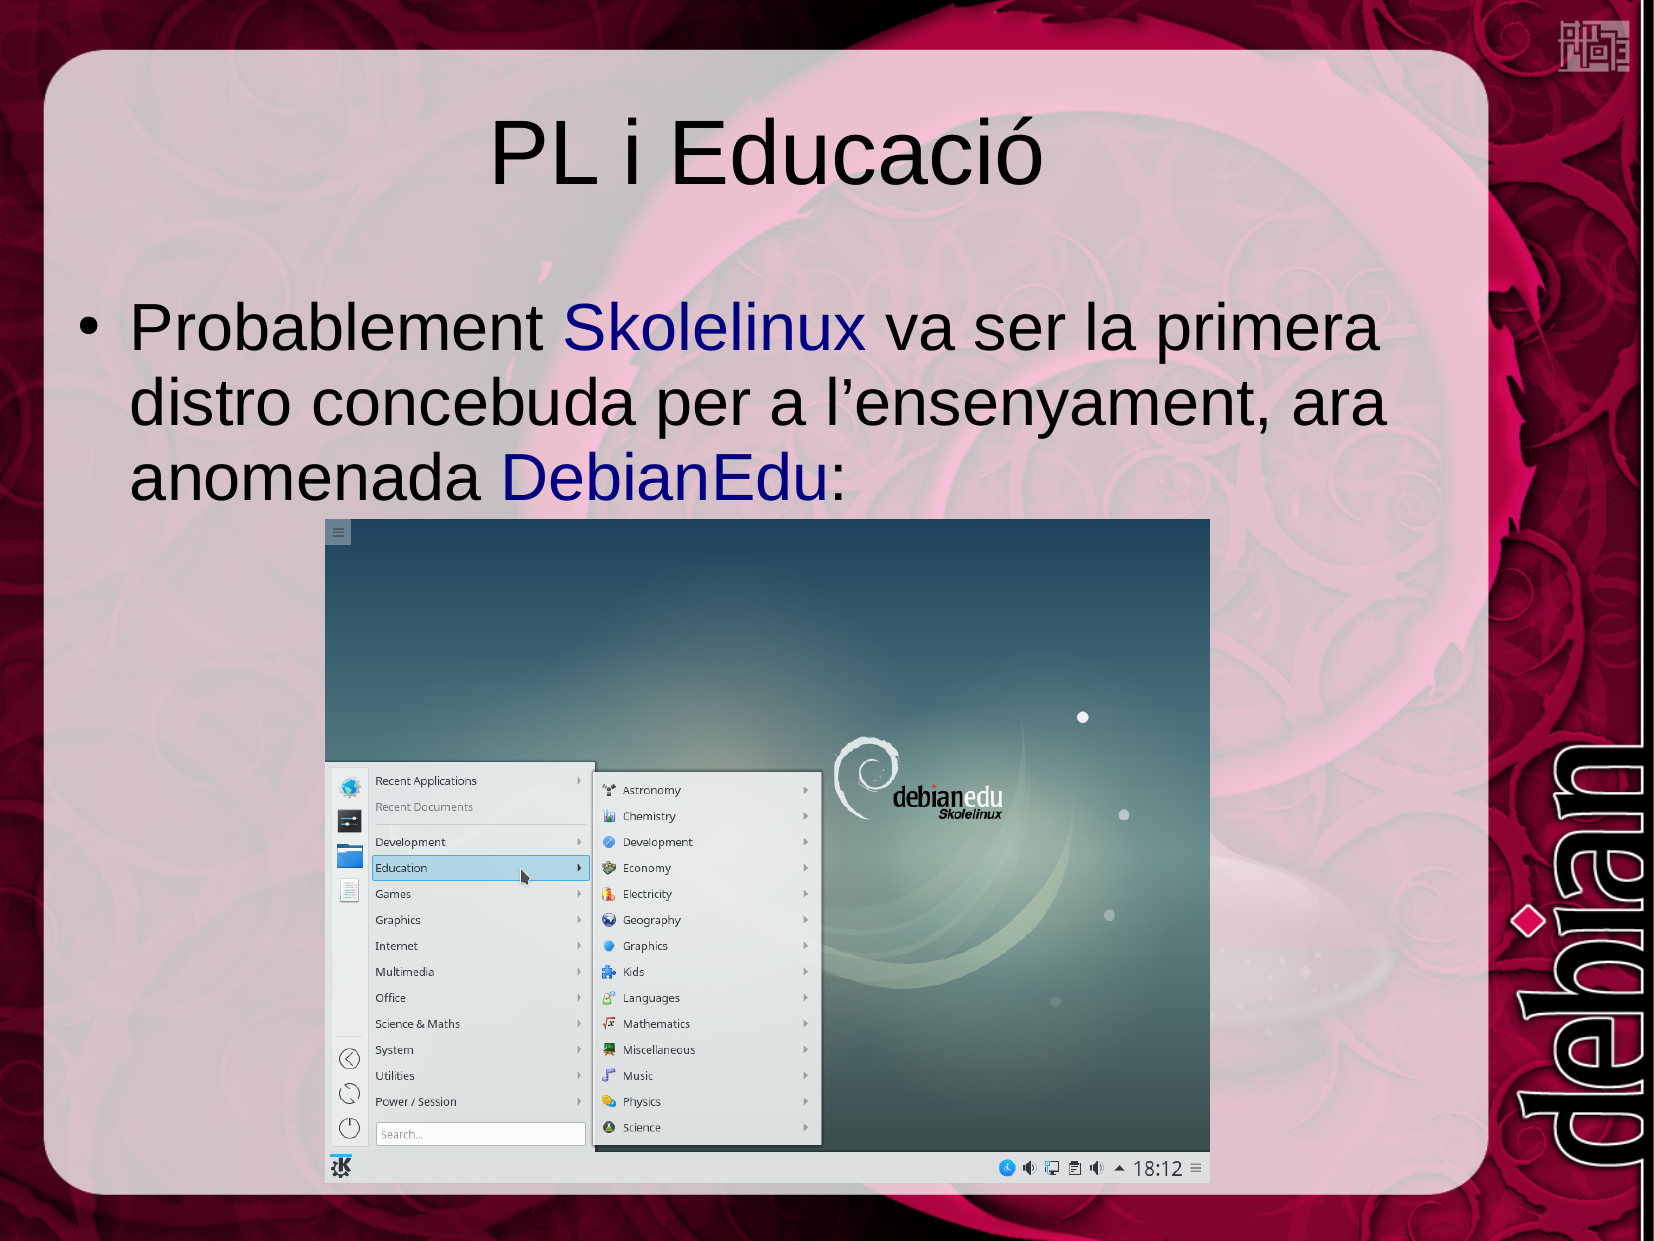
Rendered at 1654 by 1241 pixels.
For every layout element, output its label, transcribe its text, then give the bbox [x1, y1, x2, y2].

title PL i Educació [59, 49, 1477, 257]
picture [0, 0, 1654, 1241]
list Probablement Skolelinux va ser la primera distro concebuda per a l’ensenyament, ara anomenada DebianEdu: [59, 290, 1477, 1109]
